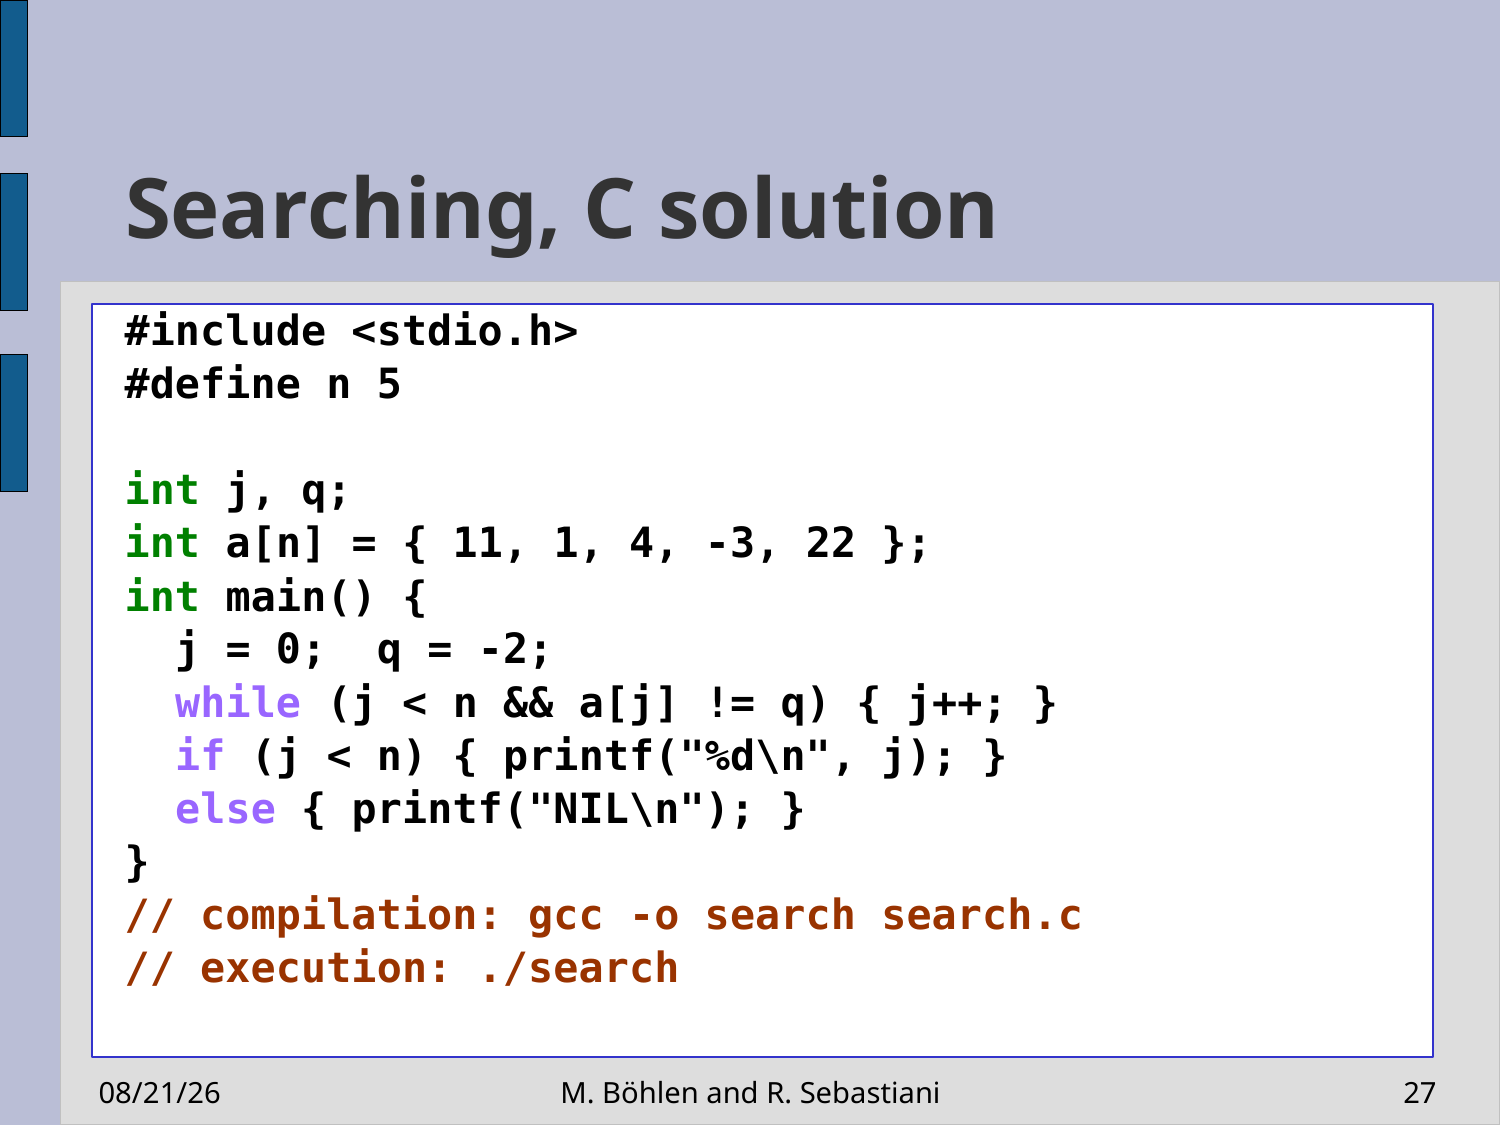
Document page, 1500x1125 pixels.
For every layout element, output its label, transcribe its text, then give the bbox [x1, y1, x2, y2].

title Searching, C solution [110, 67, 1392, 271]
list #include <stdio.h> #define n 5 int j, q; int a[n] = { 11, 1, 4, -3, 22 }; int main() { j = 0; q = -2; while (j < n && a[j] != q) { j++; } if (j < n) { printf("%d\n", j); } else { printf("NIL\n"); } } // compilation: gcc -o search search.c // execution: ./search [91, 304, 1433, 1058]
